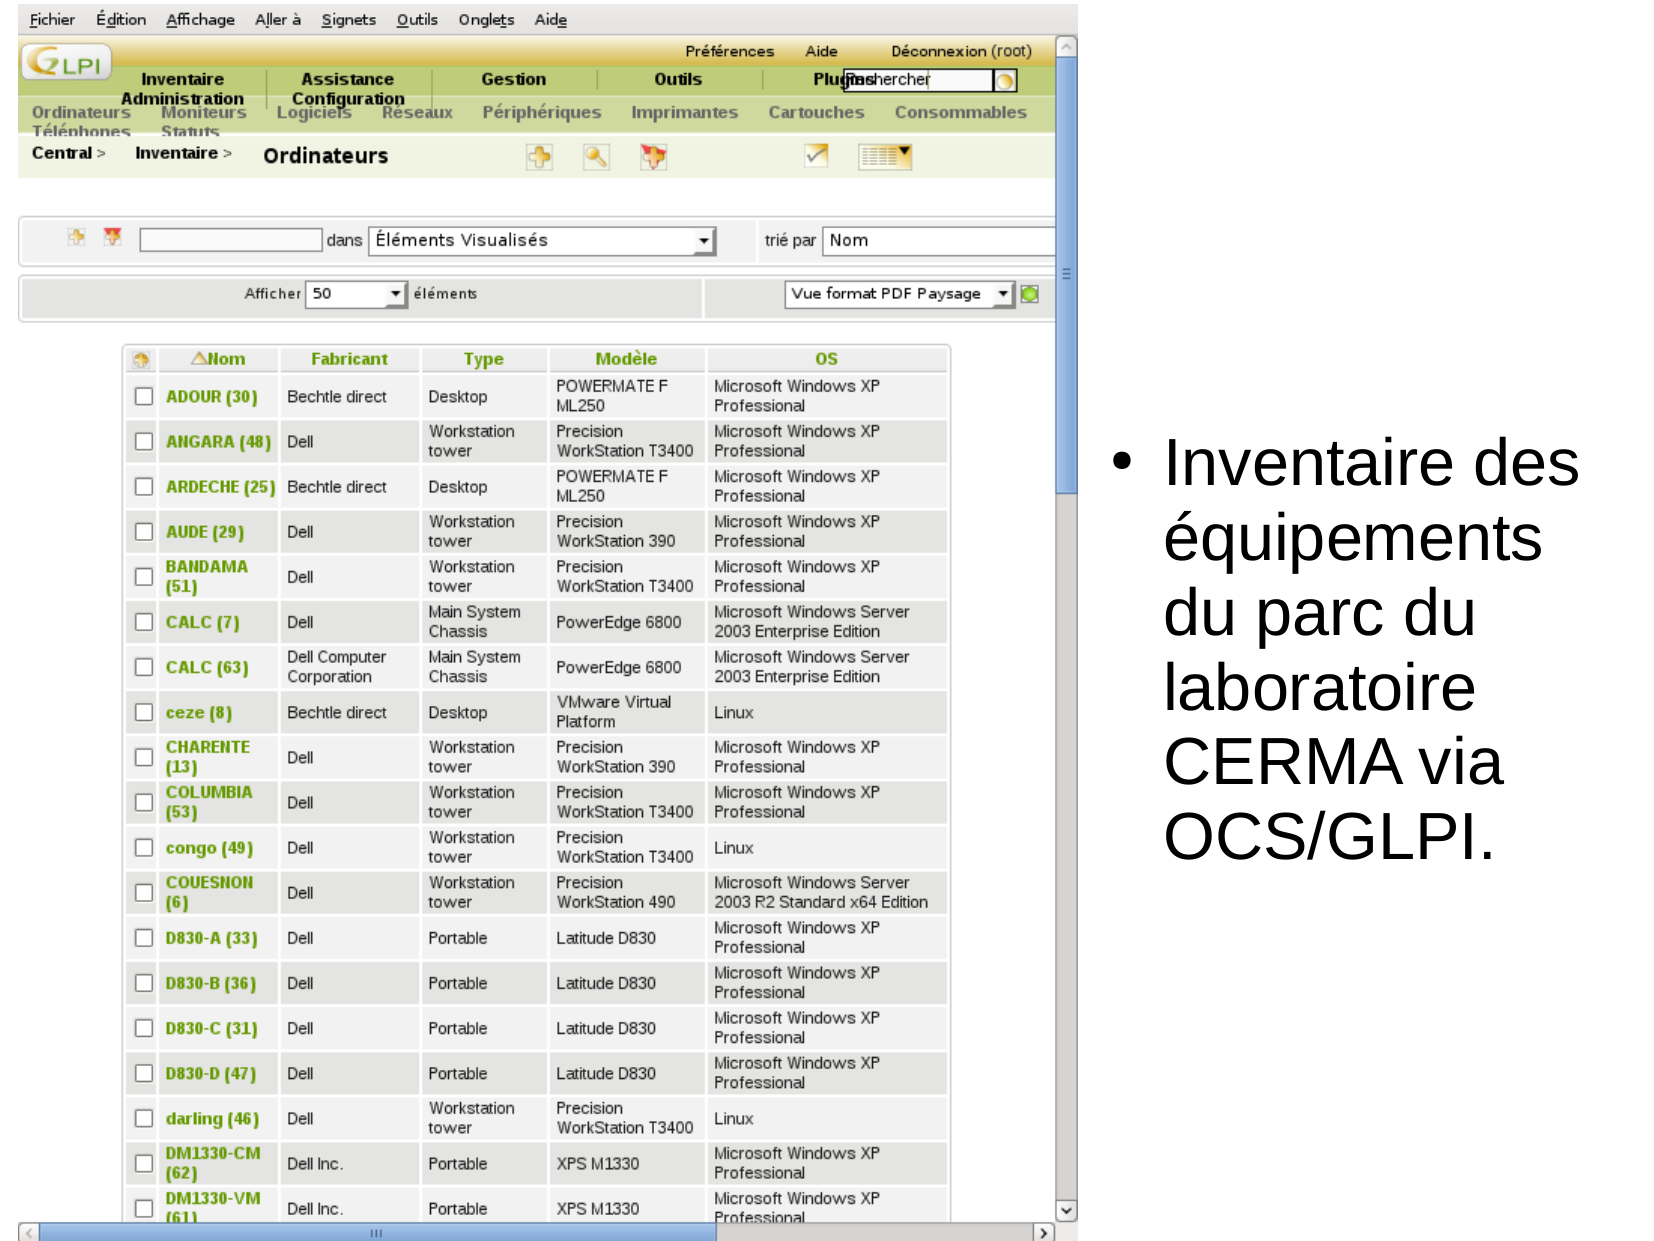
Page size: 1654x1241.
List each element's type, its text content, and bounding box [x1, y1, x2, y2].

list Inventaire des équipements du parc du laboratoire CERMA via OCS/GLPI. [1092, 425, 1630, 874]
picture [18, 4, 1078, 1241]
